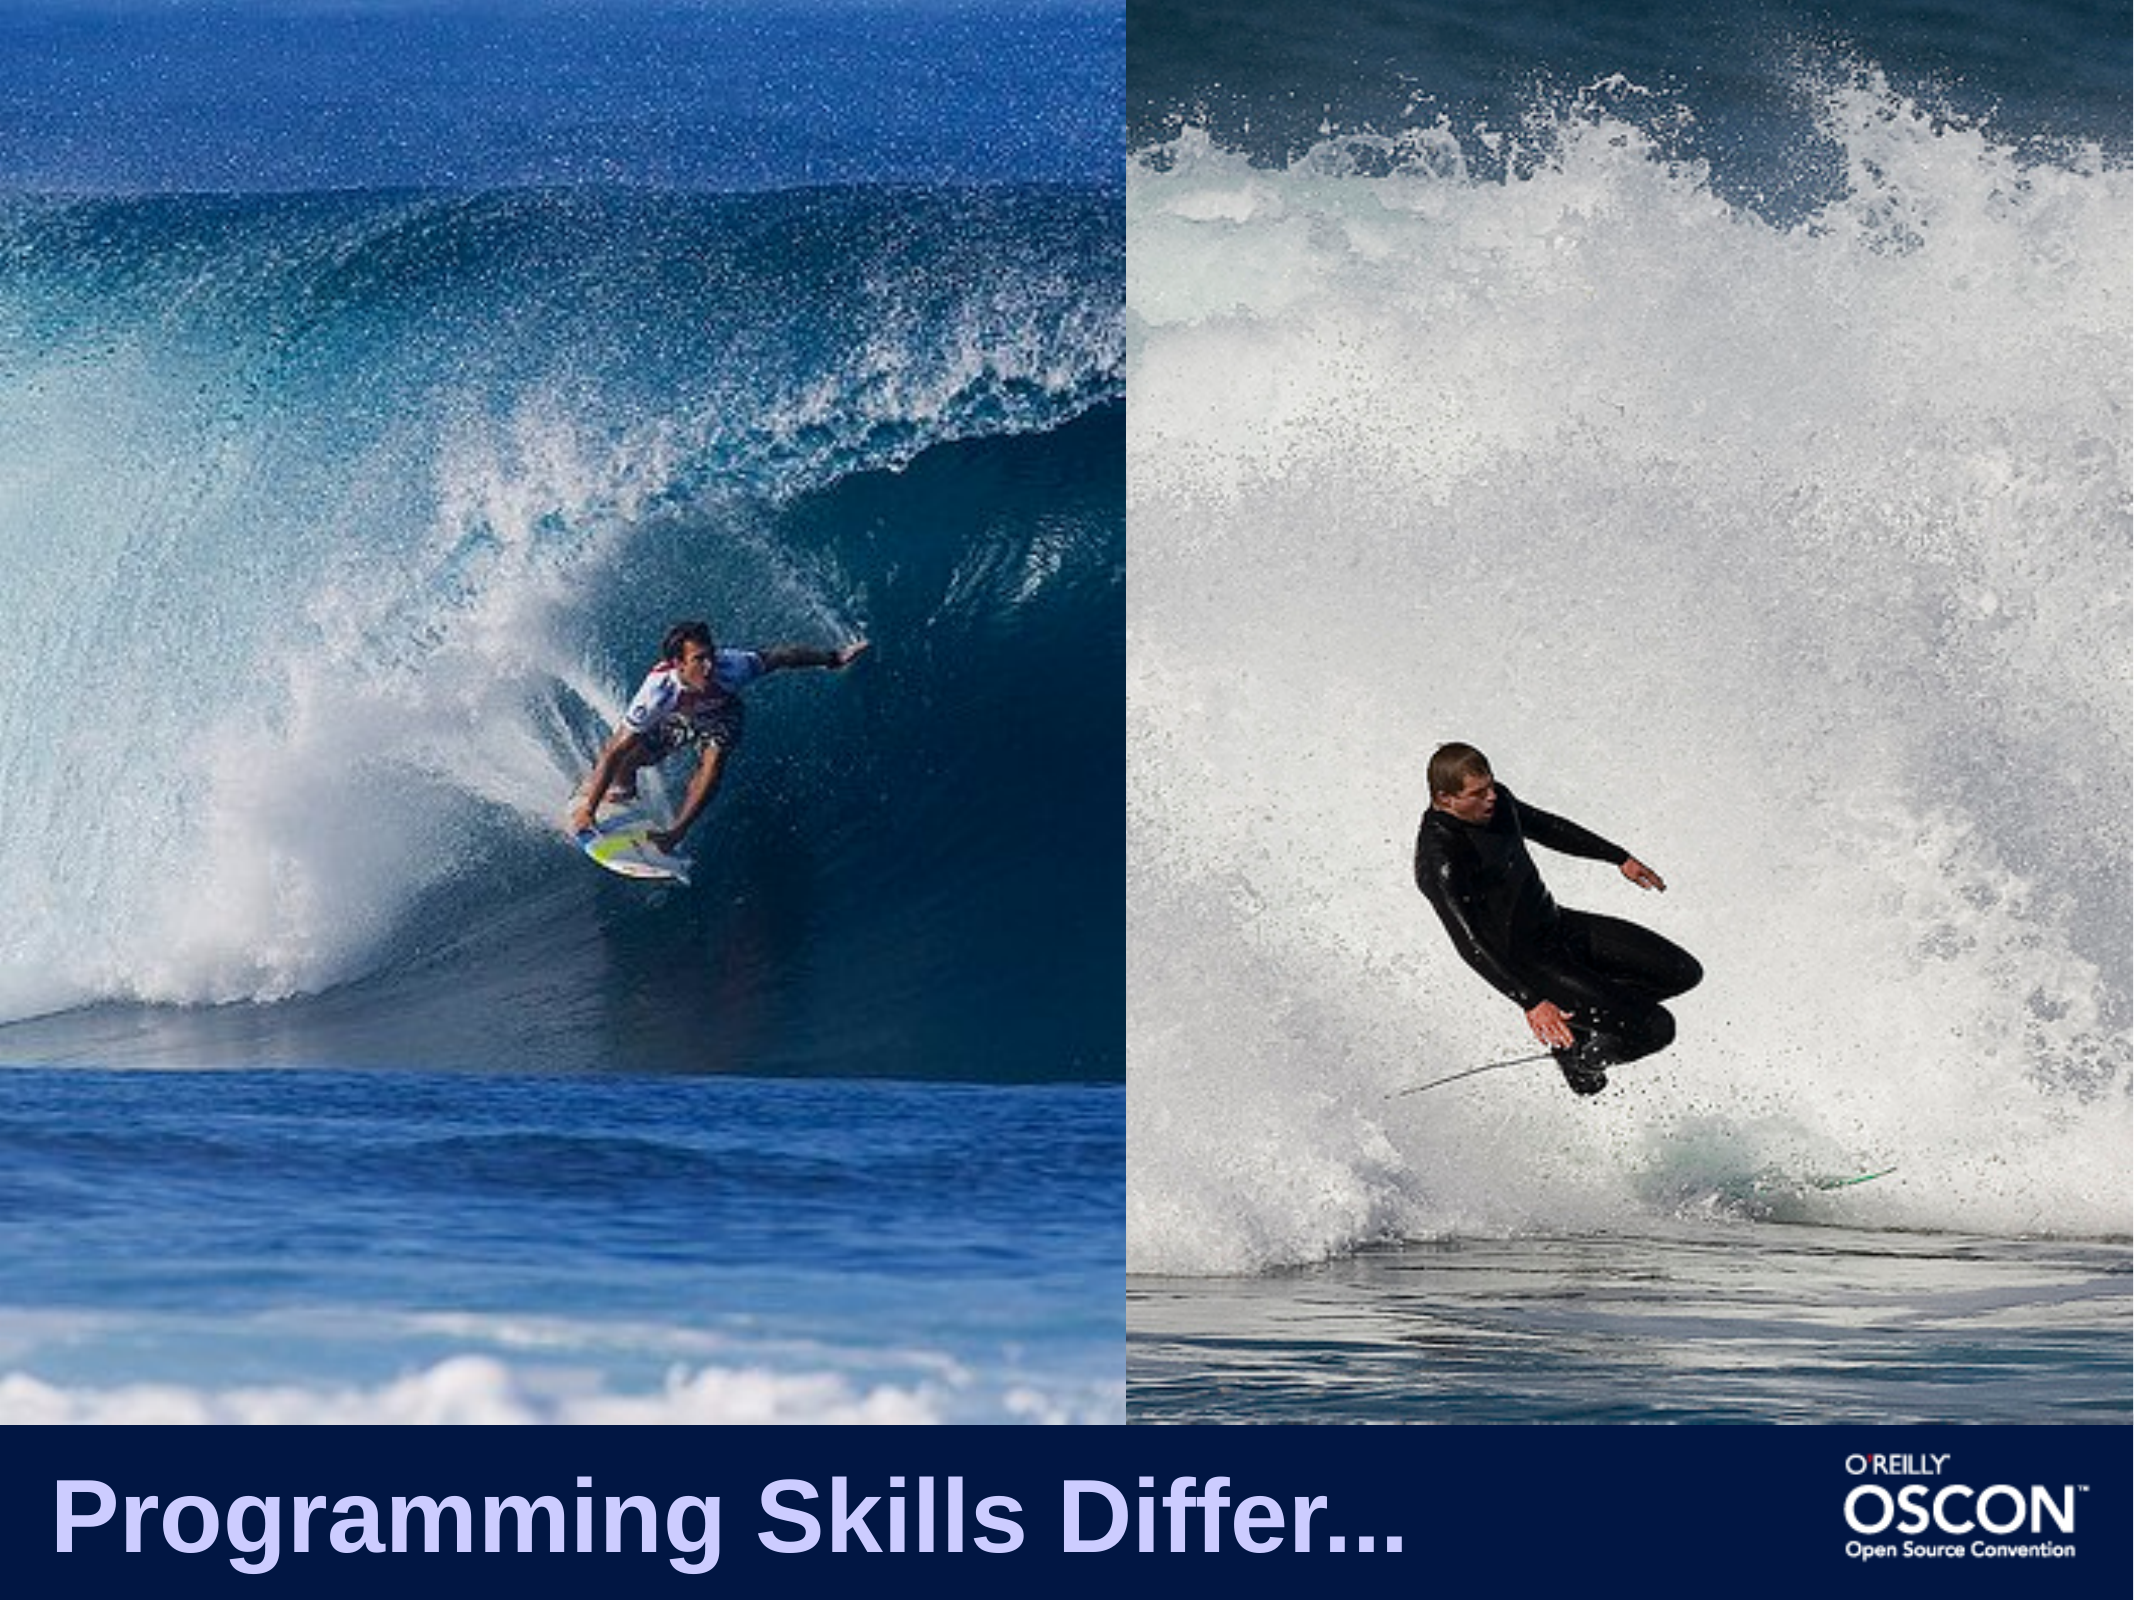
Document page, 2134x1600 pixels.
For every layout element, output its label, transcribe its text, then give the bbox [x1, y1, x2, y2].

picture [0, 0, 2134, 1600]
title Programming Skills Differ... [41, 1432, 2094, 1600]
